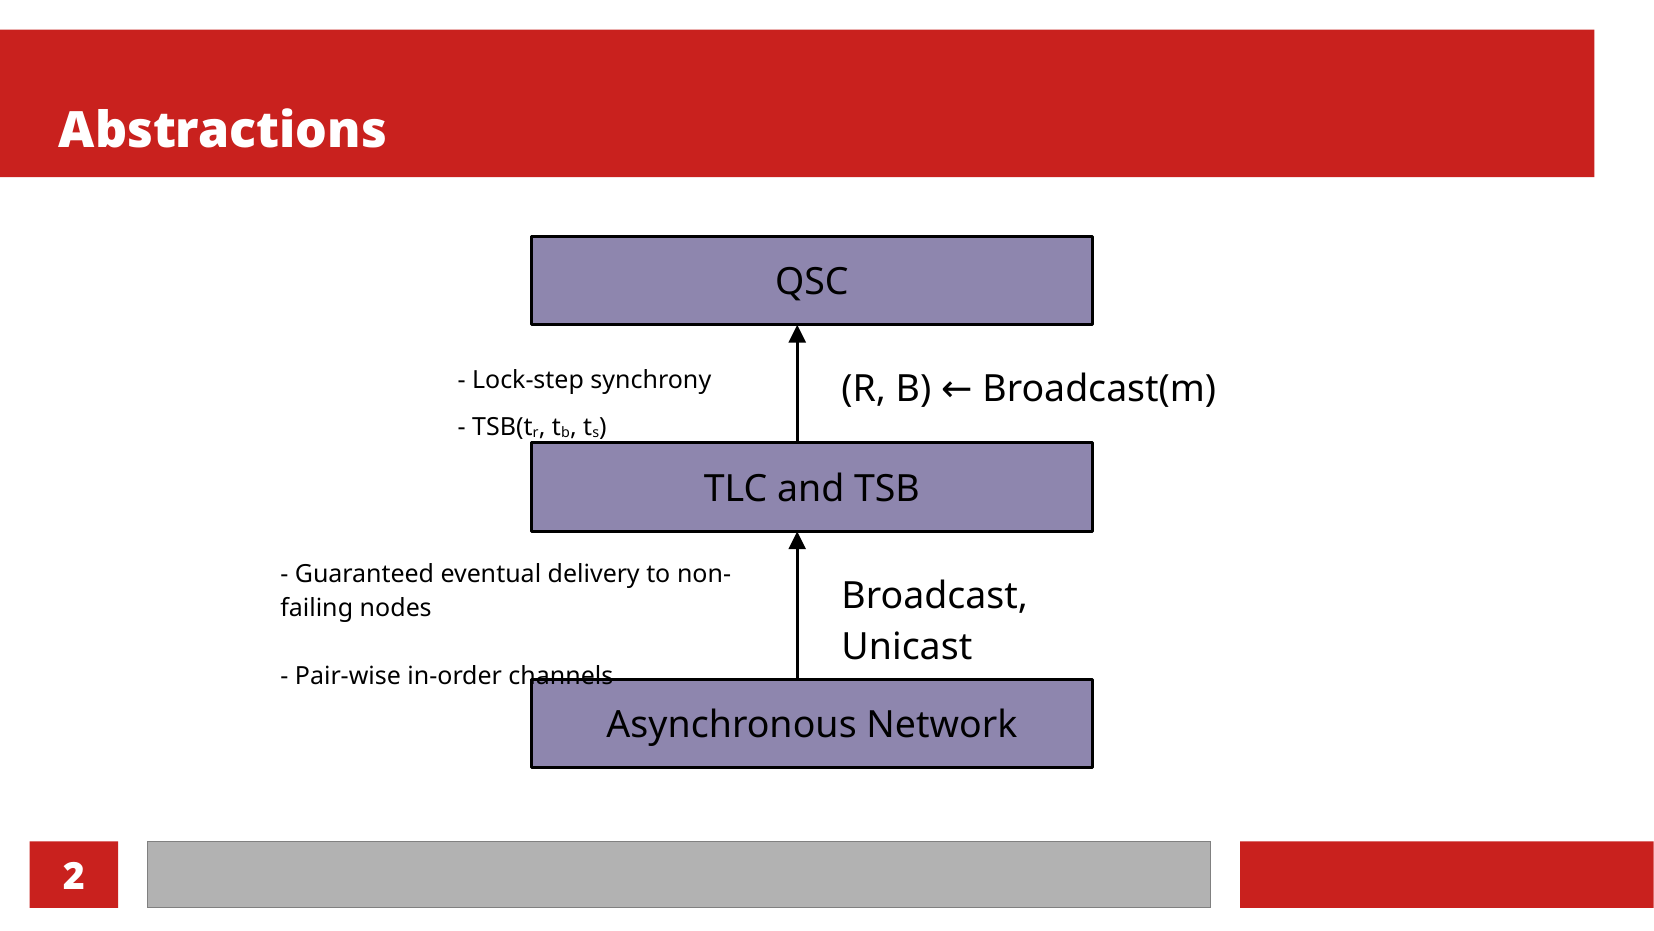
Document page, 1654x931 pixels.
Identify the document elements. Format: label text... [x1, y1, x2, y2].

title Abstractions [59, 44, 1595, 163]
text_box QSC [531, 236, 1093, 325]
text_box - Guaranteed eventual delivery to non-failing nodes - Pair-wise in-order channels [265, 548, 798, 709]
text_box Broadcast, Unicast [826, 561, 1093, 663]
text_box - Lock-step synchrony - TSB(tr, tb, ts) [442, 354, 798, 442]
text_box TLC and TSB [531, 442, 1093, 532]
text_box (R, B) ← Broadcast(m) [826, 354, 1300, 457]
text_box Asynchronous Network [531, 679, 1093, 768]
